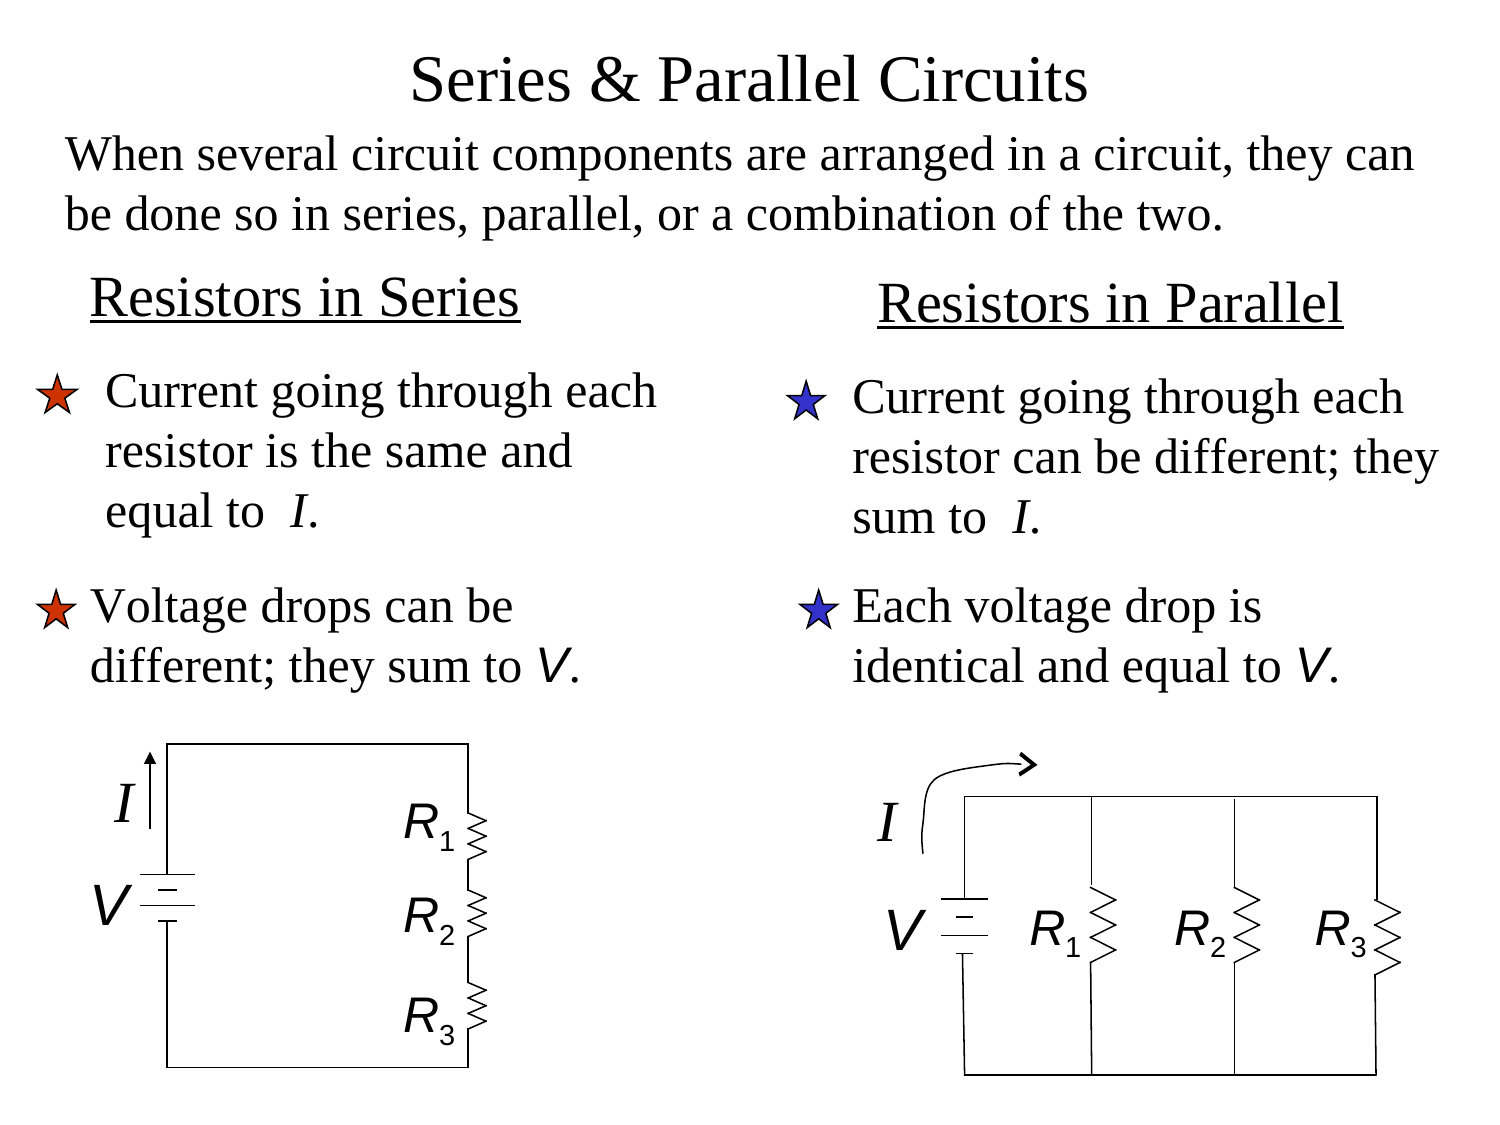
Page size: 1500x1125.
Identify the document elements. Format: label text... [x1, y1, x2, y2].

text_box V [75, 859, 138, 945]
text_box Resistors in Parallel [862, 256, 1438, 342]
text_box [37, 590, 74, 628]
text_box Current going through each resistor can be different; they sum to I. [824, 356, 1500, 552]
text_box R3 [388, 974, 495, 1059]
text_box Each voltage drop is identical and equal to V. [837, 565, 1401, 701]
text_box [787, 381, 824, 419]
text_box I [862, 774, 932, 861]
text_box [37, 374, 78, 413]
text_box Voltage drops can be different; they sum to V. [74, 565, 700, 701]
text_box R2 [1159, 887, 1263, 972]
title Series & Parallel Circuits [112, 12, 1388, 112]
text_box R1 [1014, 887, 1118, 972]
text_box V [868, 884, 938, 970]
text_box When several circuit components are arranged in a circuit, they can be done so in series, parallel, or a combination of the two. [50, 112, 1463, 248]
text_box Resistors in Series [74, 249, 651, 336]
text_box R3 [1299, 887, 1404, 972]
text_box R1 [388, 781, 513, 865]
text_box I [99, 756, 145, 842]
text_box R2 [388, 874, 513, 959]
text_box [799, 590, 837, 628]
text_box Current going through each resistor is the same and equal to I. [90, 349, 700, 546]
